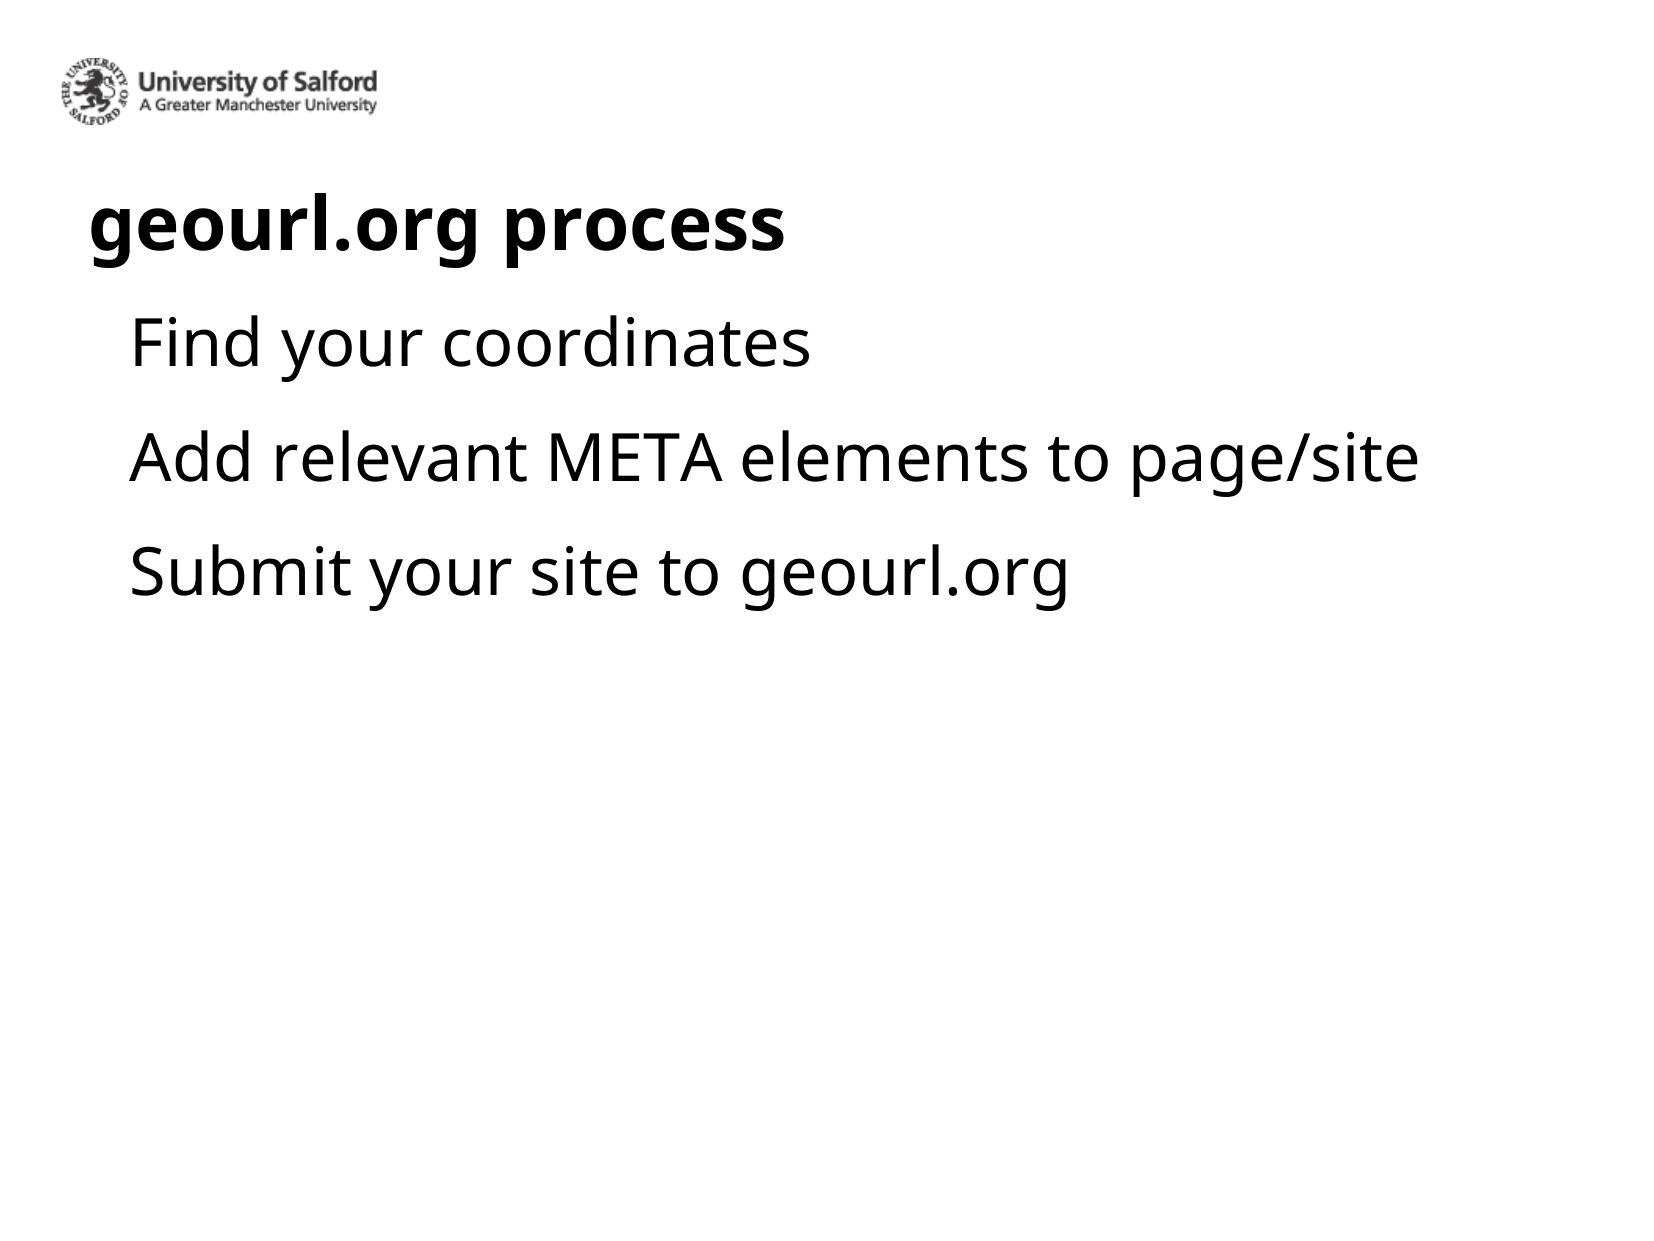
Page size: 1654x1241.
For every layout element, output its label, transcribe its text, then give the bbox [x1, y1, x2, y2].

picture [59, 58, 380, 125]
title geourl.org process [88, 178, 1565, 269]
list Find your coordinates Add relevant META elements to page/site Submit your site to geourl.org [88, 295, 1565, 1137]
